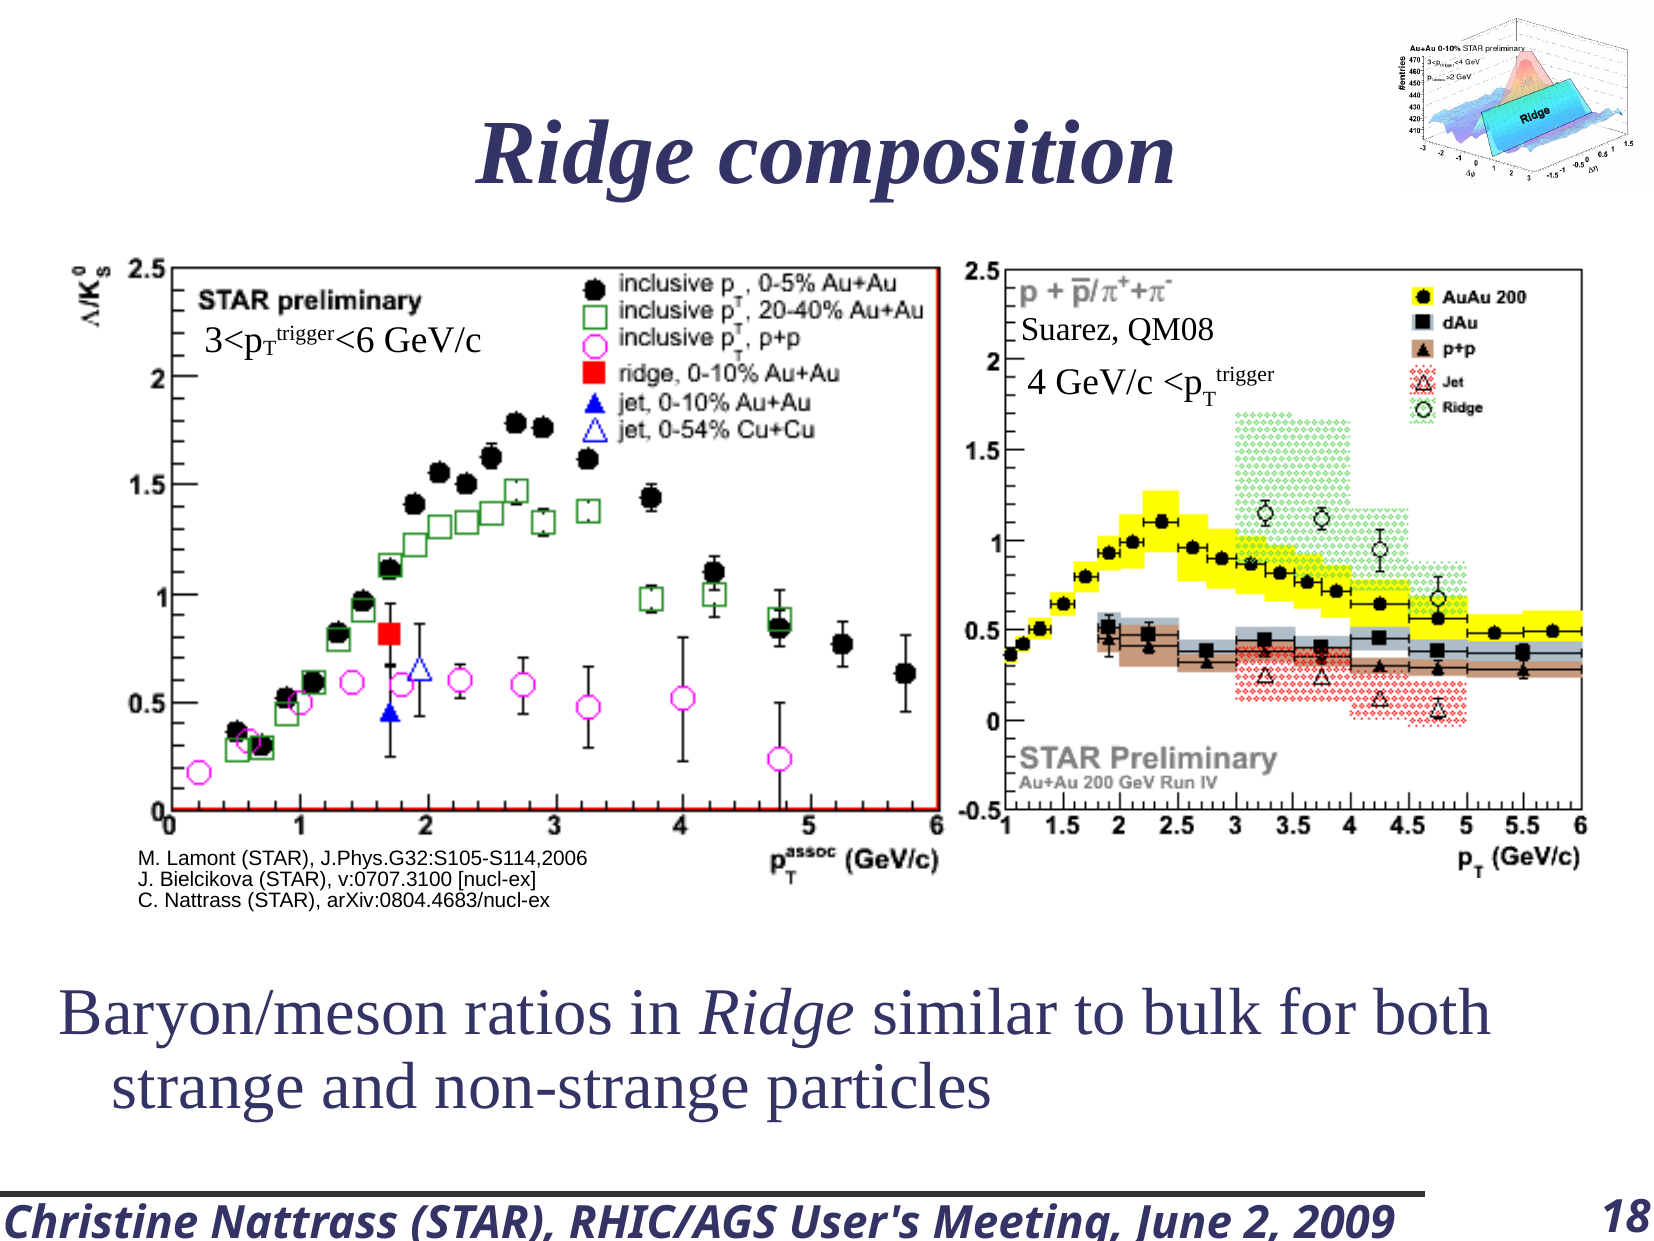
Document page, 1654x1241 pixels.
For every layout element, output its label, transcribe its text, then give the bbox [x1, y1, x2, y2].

list Baryon/meson ratios in Ridge similar to bulk for both strange and non-strange particles [41, 974, 1654, 1124]
picture [68, 202, 1654, 887]
text_box M. Lamont (STAR), J.Phys.G32:S105-S114,2006 J. Bielcikova (STAR), v:0707.3100 [nucl-ex] C. Nattrass (STAR), arXiv:0804.4683/nucl-ex [123, 840, 724, 891]
picture [1398, 0, 1654, 192]
text_box 4 GeV/c <pTtrigger [1012, 353, 1351, 419]
text_box 3<pTtrigger<6 GeV/c [189, 311, 528, 383]
title Ridge composition [82, 49, 1571, 256]
text_box Suarez, QM08 [1006, 303, 1307, 356]
